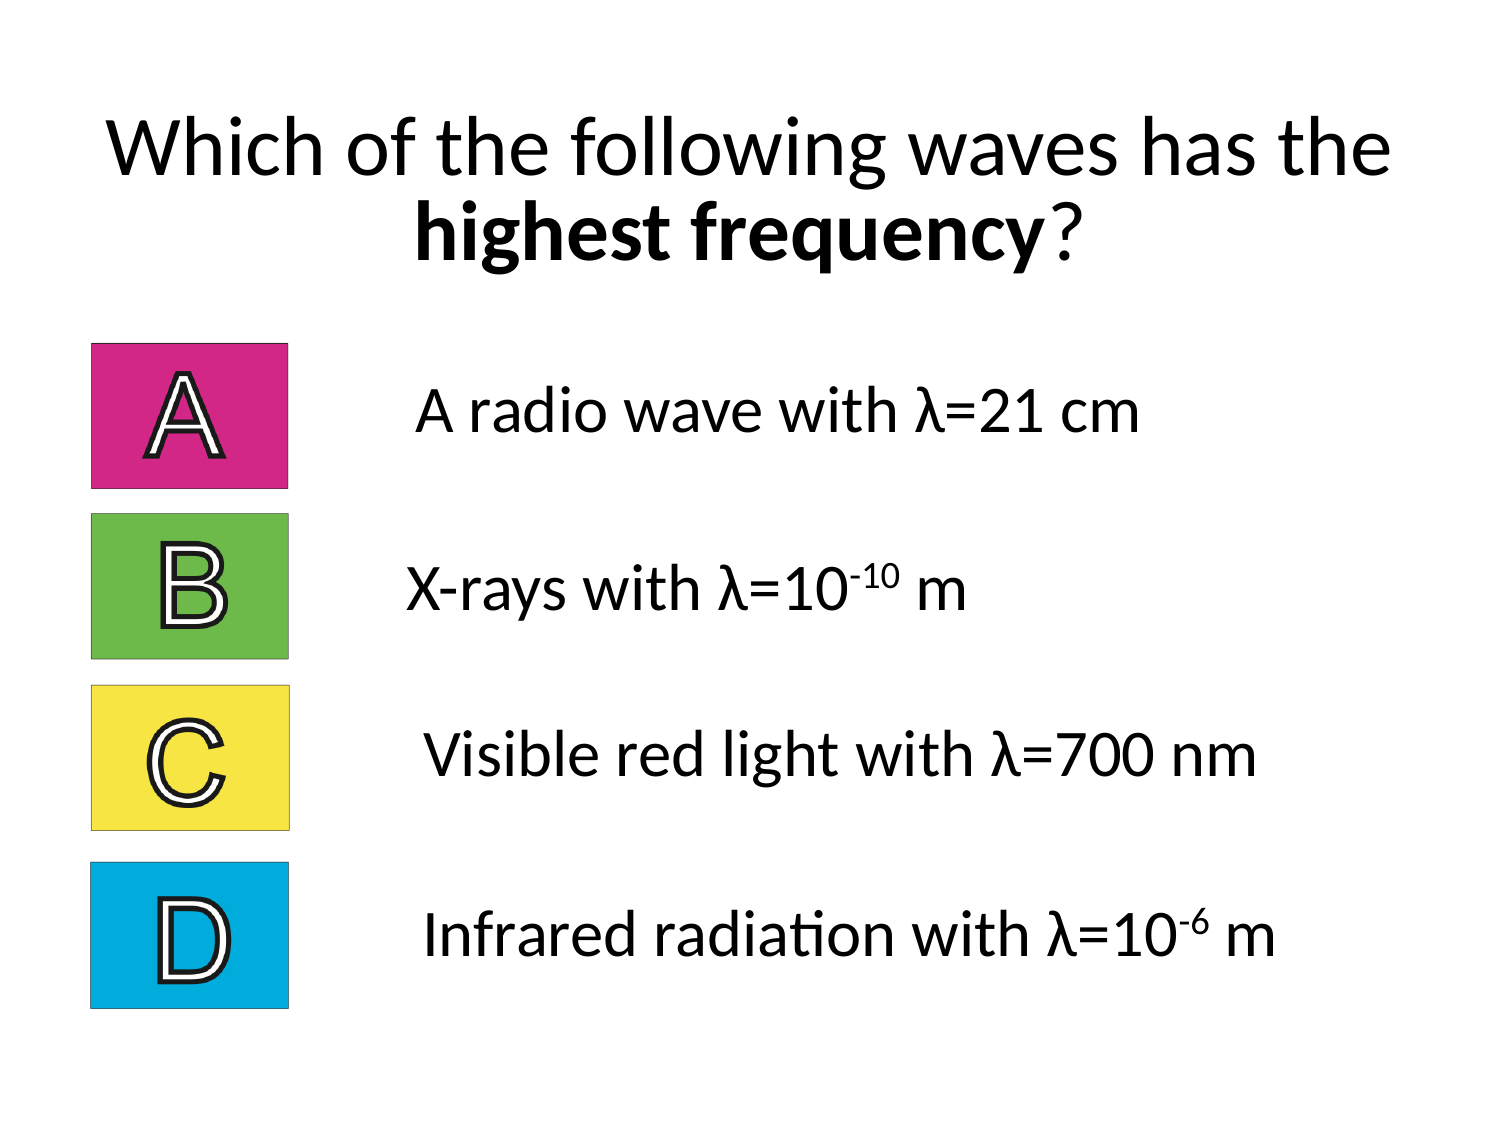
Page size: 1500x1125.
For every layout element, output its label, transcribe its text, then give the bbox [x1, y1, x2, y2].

picture [89, 860, 290, 1010]
picture [89, 511, 290, 661]
text_box A radio wave with λ=21 cm [400, 358, 1158, 454]
text_box X-rays with λ=10-10 m [391, 536, 984, 632]
picture [89, 340, 290, 491]
picture [89, 683, 291, 832]
title Which of the following waves has the highest frequency? [75, 102, 1425, 291]
text_box Infrared radiation with λ=10-6 m [407, 882, 1294, 978]
text_box Visible red light with λ=700 nm [408, 702, 1275, 798]
